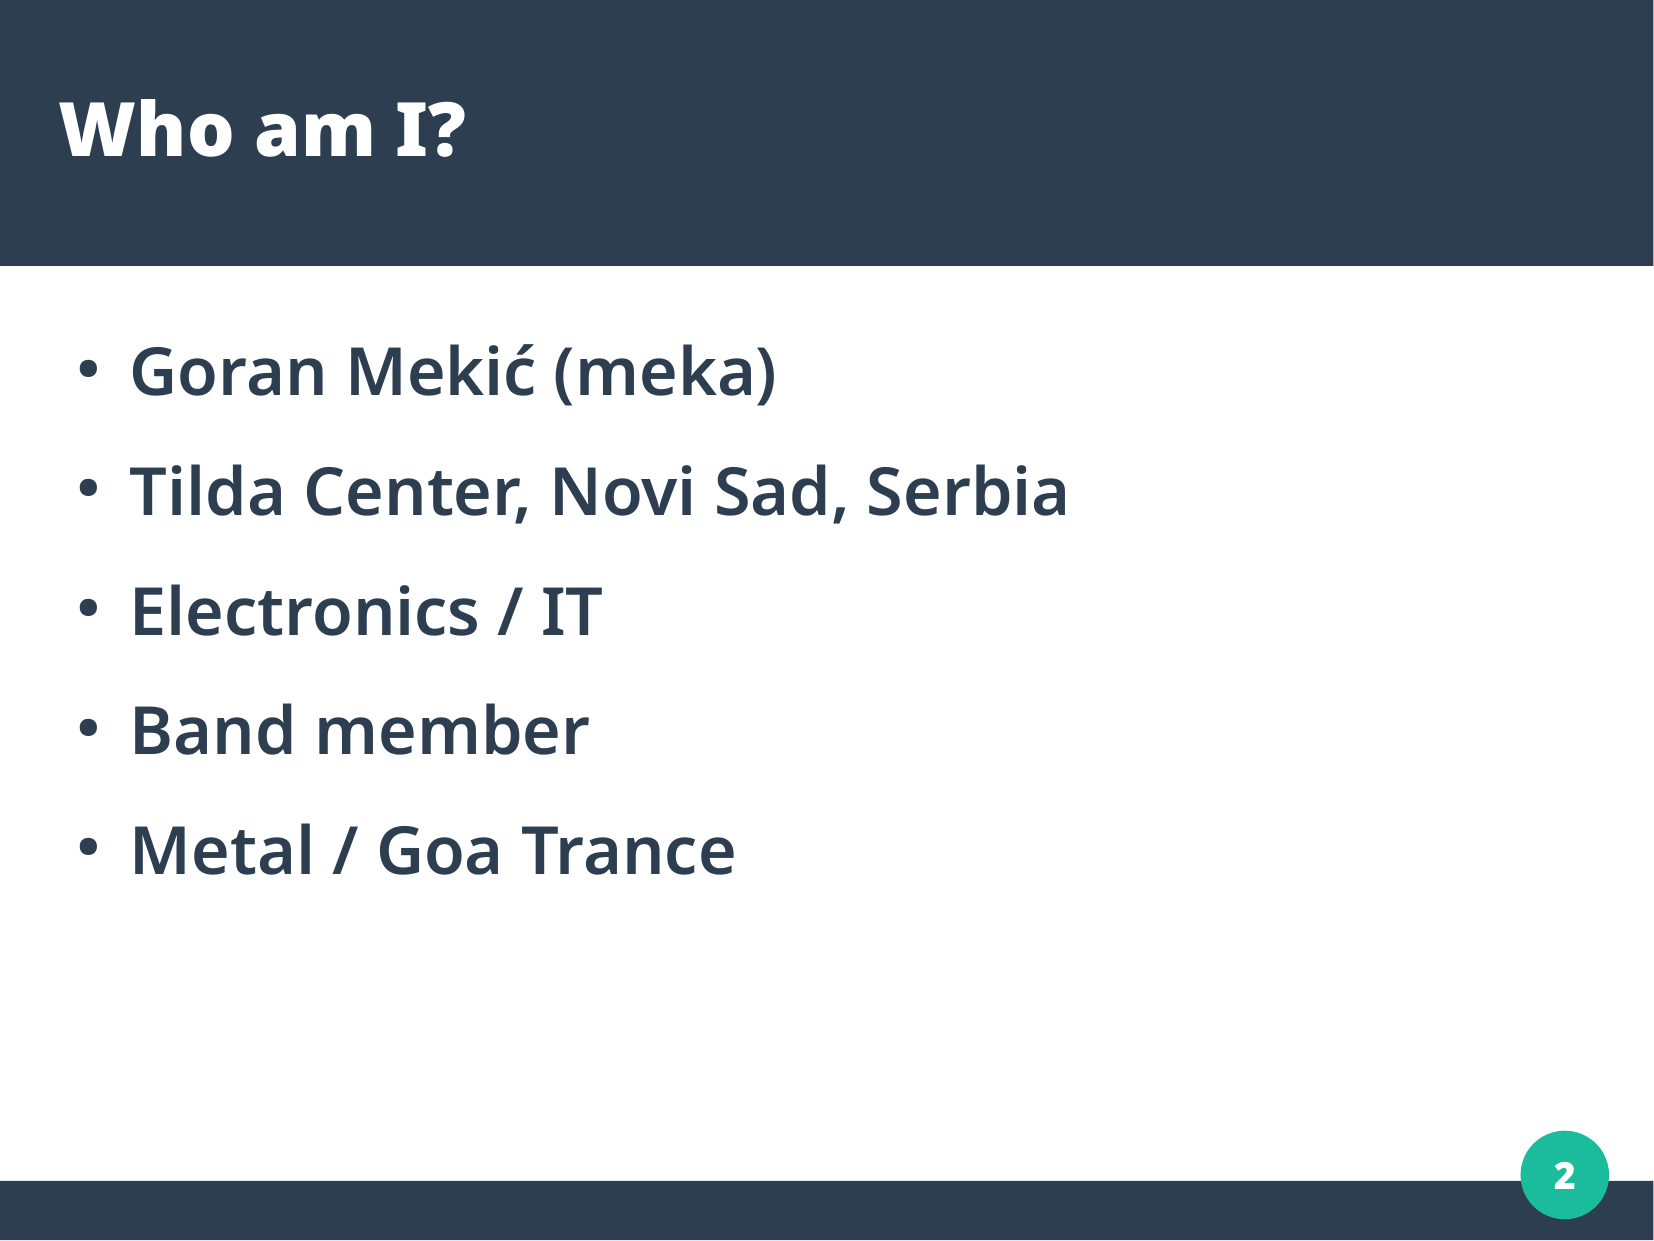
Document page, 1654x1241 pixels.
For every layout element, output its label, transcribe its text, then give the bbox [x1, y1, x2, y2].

list Goran Mekić (meka) Tilda Center, Novi Sad, Serbia Electronics / IT Band member Metal / Goa Trance [58, 324, 1595, 1152]
title Who am I? [58, 49, 1595, 207]
